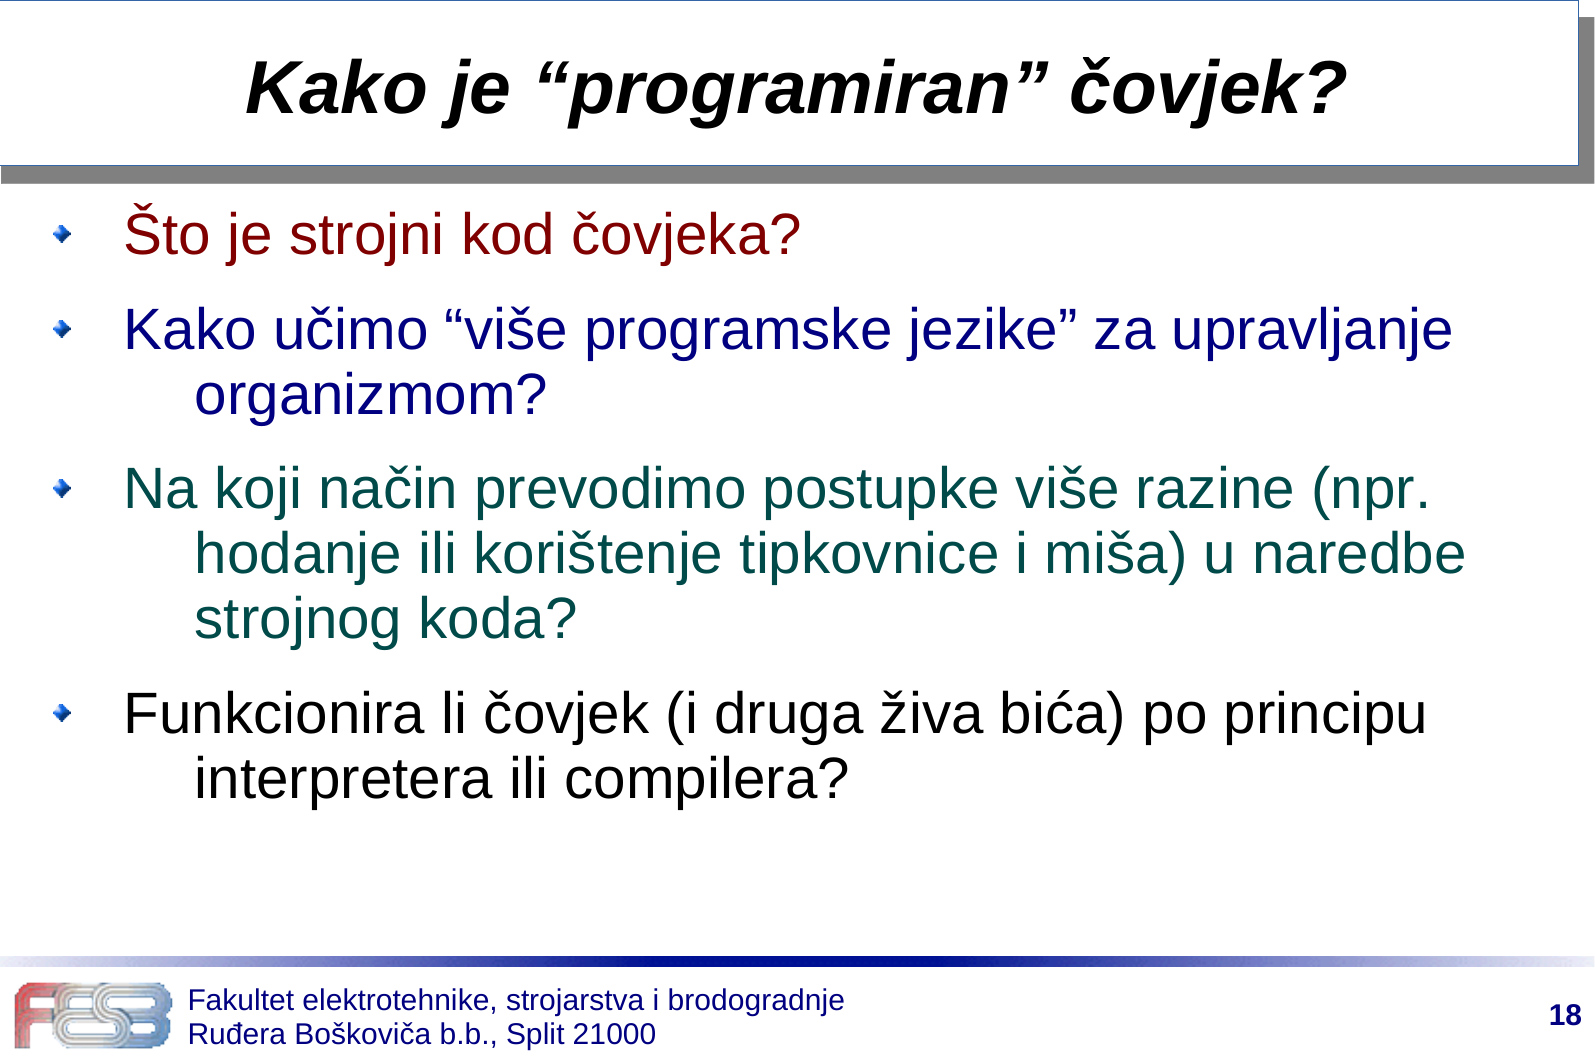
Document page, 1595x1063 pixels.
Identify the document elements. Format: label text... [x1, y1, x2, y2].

title Kako je “programiran” čovjek? [0, 0, 1595, 175]
list Što je strojni kod čovjeka? Kako učimo “više programske jezike” za upravljanje organizmom? Na koji način prevodimo postupke više razine (npr. hodanje ili korištenje tipkovnice i miša) u naredbe strojnog koda? Funkcionira li čovjek (i druga živa bića) po principu interpretera ili compilera? [29, 201, 1565, 944]
picture [9, 975, 177, 1059]
picture [0, 956, 1595, 967]
